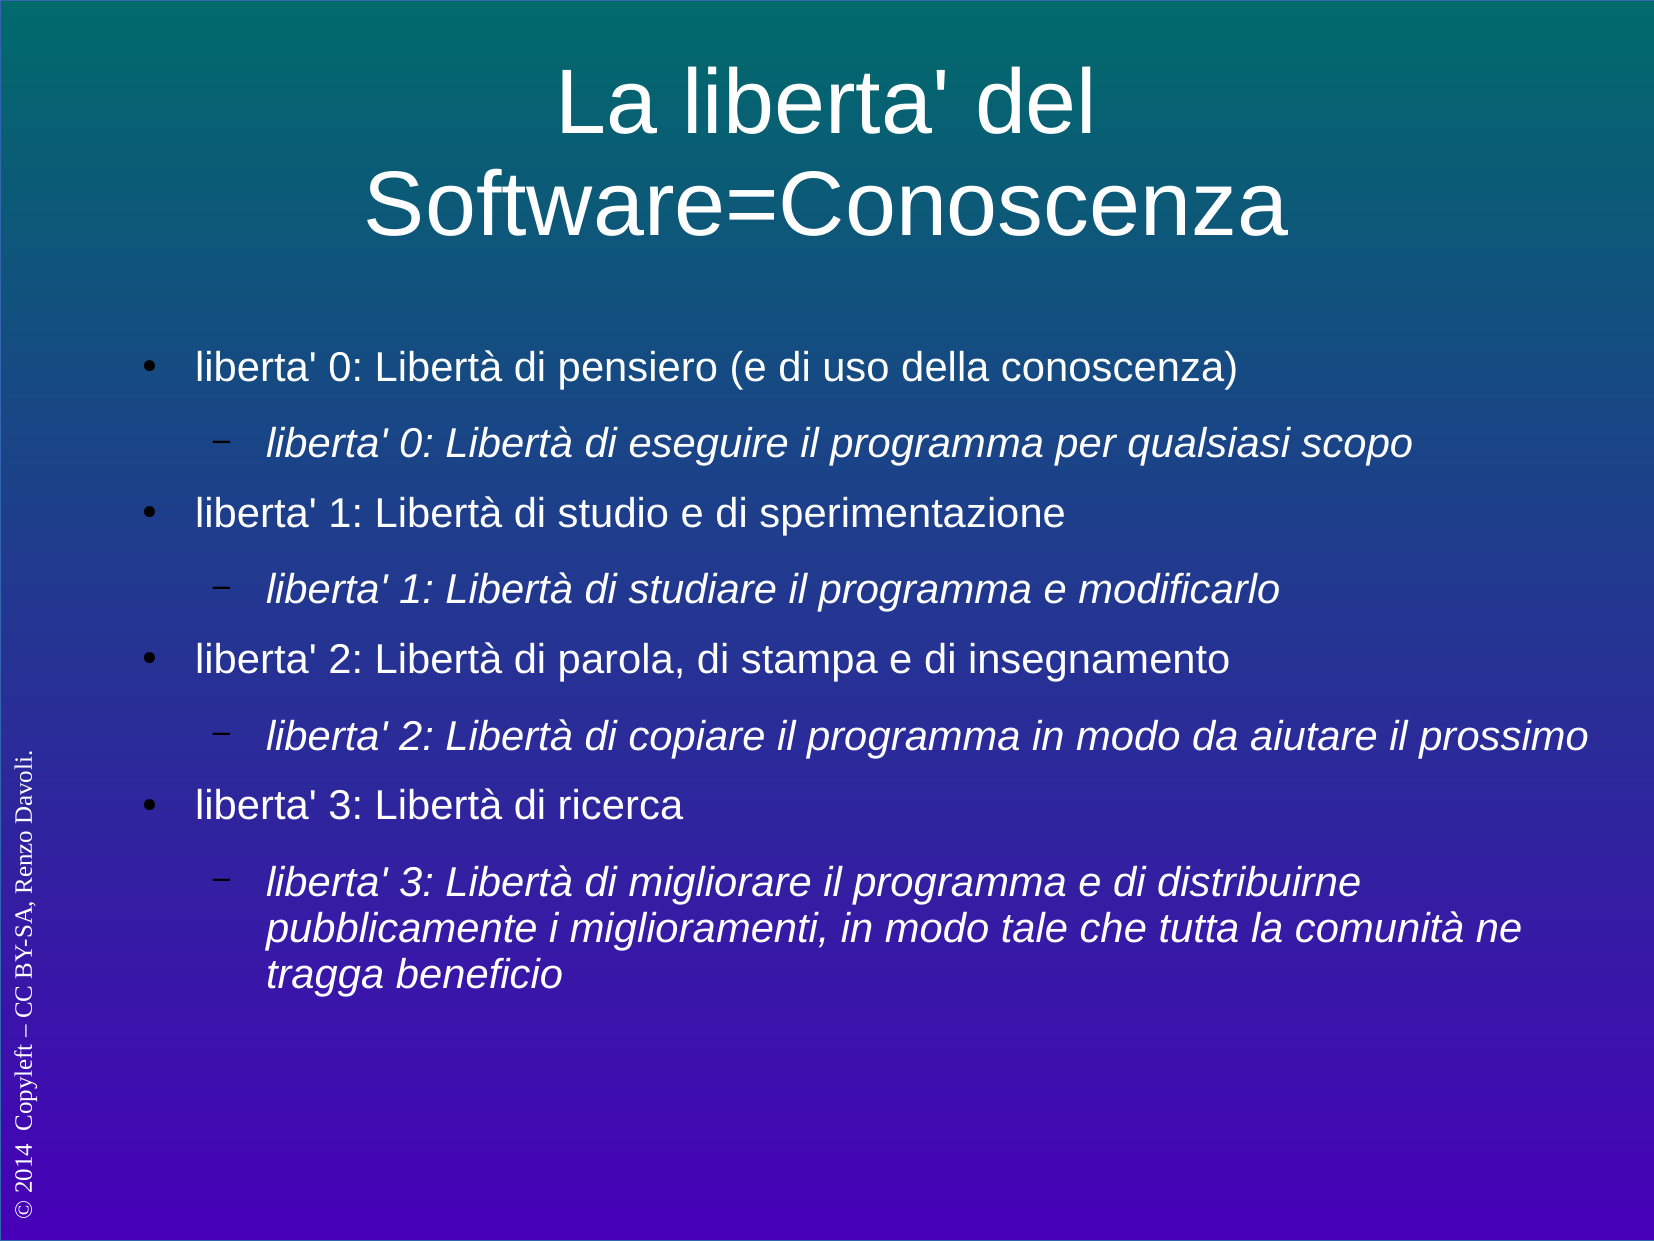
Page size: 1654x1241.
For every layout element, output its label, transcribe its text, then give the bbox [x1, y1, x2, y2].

list liberta' 0: Libertà di pensiero (e di uso della conoscenza) liberta' 0: Libertà di eseguire il programma per qualsiasi scopo liberta' 1: Libertà di studio e di sperimentazione liberta' 1: Libertà di studiare il programma e modificarlo liberta' 2: Libertà di parola, di stampa e di insegnamento liberta' 2: Libertà di copiare il programma in modo da aiutare il prossimo liberta' 3: Libertà di ricerca liberta' 3: Libertà di migliorare il programma e di distribuirne pubblicamente i miglioramenti, in modo tale che tutta la comunità ne tragga beneficio [124, 343, 1613, 1163]
title La liberta' del Software=Conoscenza [82, 49, 1571, 257]
